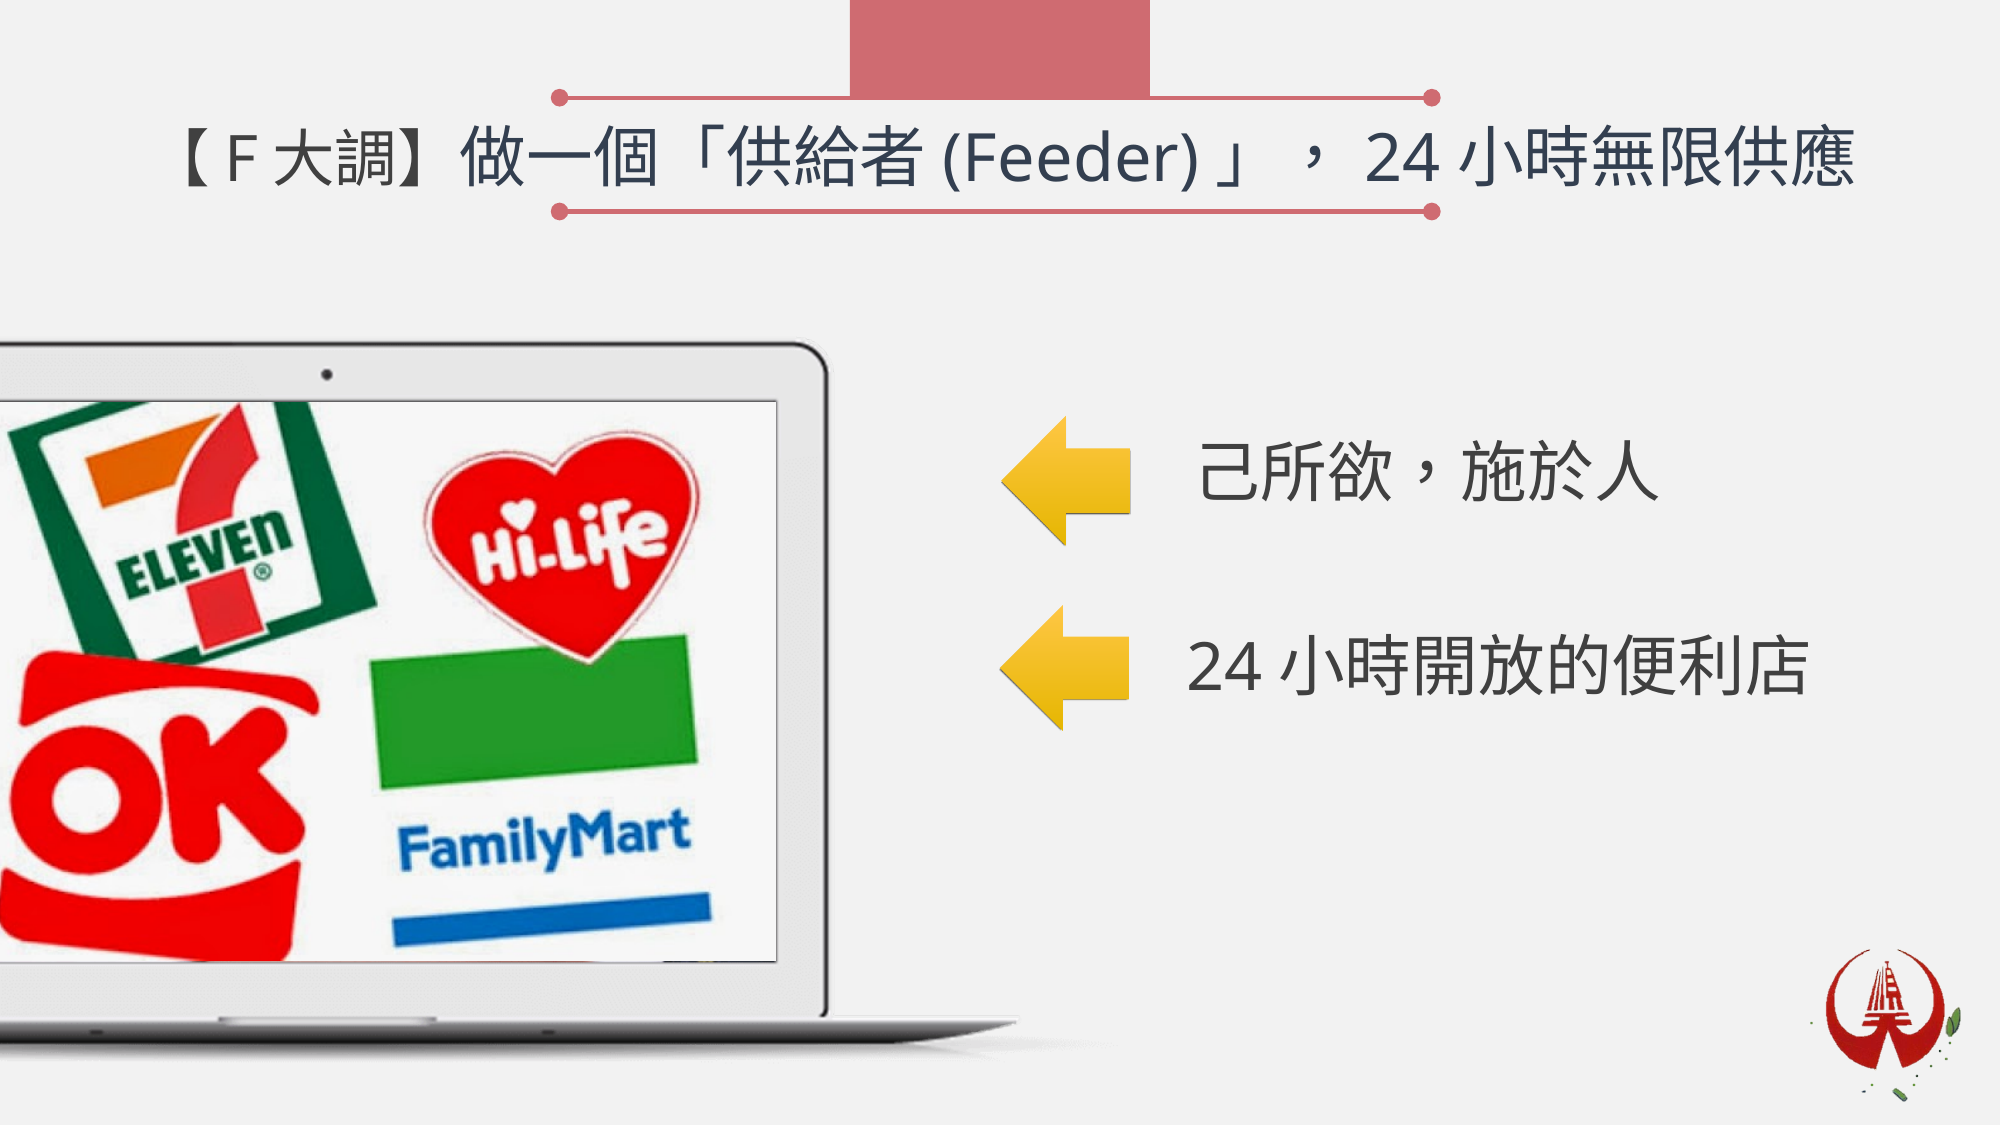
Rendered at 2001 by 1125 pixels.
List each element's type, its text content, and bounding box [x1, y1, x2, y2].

text_box 【F大調】做一個「供給者(Feeder)」，24小時無限供應 [132, 107, 2001, 443]
picture [1799, 941, 1967, 1109]
text_box [1423, 88, 1441, 107]
text_box [849, 0, 1150, 96]
text_box [1001, 443, 1131, 546]
text_box [999, 605, 1129, 731]
text_box 24小時開放的便利店 [1171, 633, 1828, 712]
text_box 己所欲，施於人 [1271, 461, 1285, 472]
text_box 己所欲，施於人 [1178, 443, 1676, 518]
picture [0, 336, 1488, 1066]
text_box [550, 88, 569, 107]
